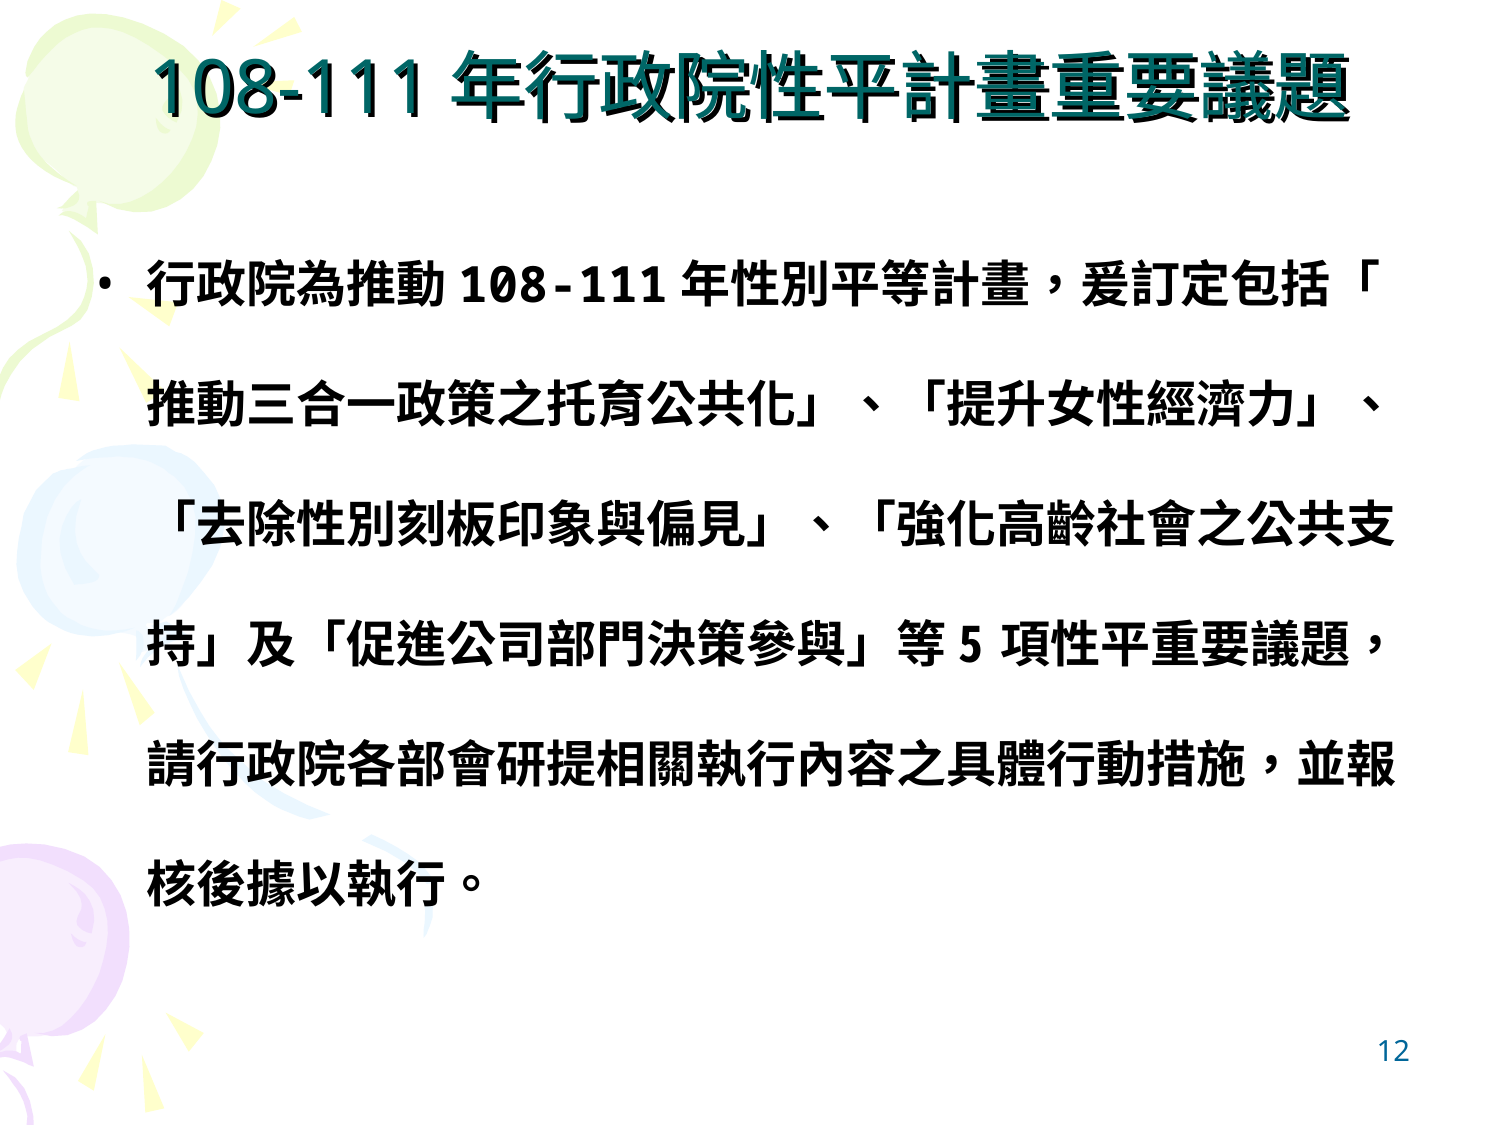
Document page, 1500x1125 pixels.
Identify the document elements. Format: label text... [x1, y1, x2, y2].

list 行政院為推動108-111年性別平等計畫，爰訂定包括「推動三合一政策之托育公共化」、「提升女性經濟力」、「去除性別刻板印象與偏見」、「強化高齡社會之公共支持」及「促進公司部門決策參與」等5項性平重要議題，請行政院各部會研提相關執行內容之具體行動措施，並報核後據以執行。 [75, 184, 1426, 1059]
title 108-111年行政院性平計畫重要議題 [72, 16, 1426, 138]
text_box <編號> [1074, 1024, 1426, 1100]
